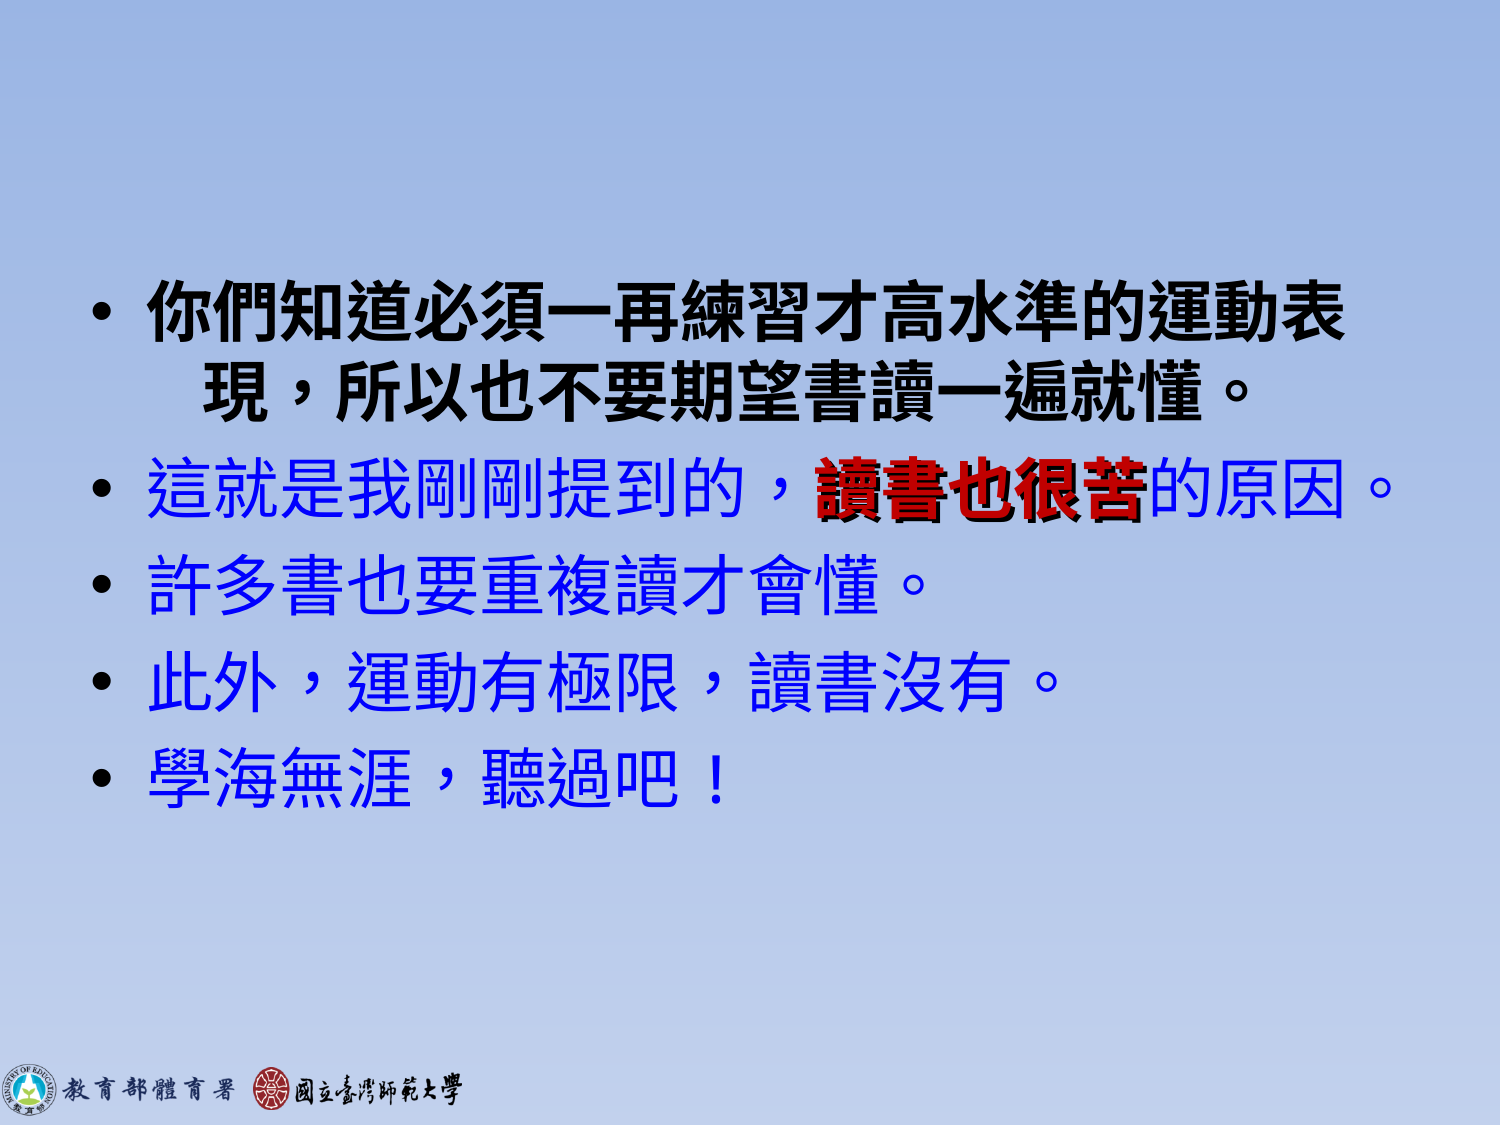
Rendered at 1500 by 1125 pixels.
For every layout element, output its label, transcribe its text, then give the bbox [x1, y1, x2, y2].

list 你們知道必須一再練習才高水準的運動表現，所以也不要期望書讀一遍就懂。 這就是我剛剛提到的，讀書也很苦的原因。 許多書也要重複讀才會懂。 此外，運動有極限，讀書沒有。 學海無涯，聽過吧! [75, 262, 1426, 1005]
